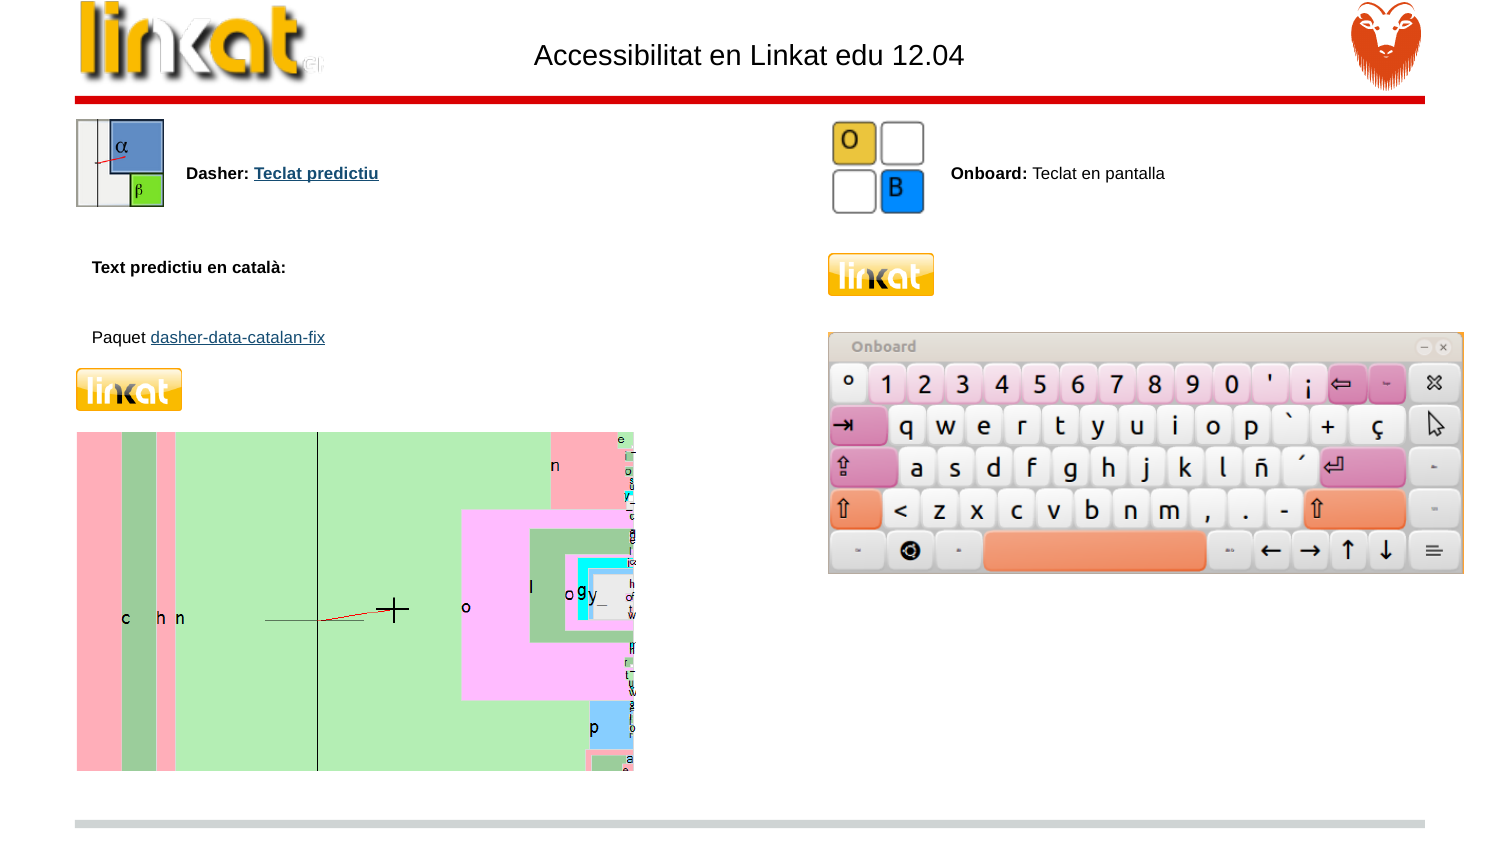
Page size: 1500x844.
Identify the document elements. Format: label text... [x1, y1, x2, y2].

picture [1347, 0, 1425, 93]
picture [828, 332, 1464, 574]
picture [76, 432, 636, 772]
picture [75, 0, 324, 101]
text_box Dasher: Teclat predictiu [170, 130, 550, 196]
picture [828, 253, 934, 296]
picture [76, 119, 164, 207]
picture [76, 368, 182, 411]
picture [828, 119, 929, 217]
text_box Onboard: Teclat en pantalla [935, 130, 1428, 332]
text_box Text predictiu en català: Paquet dasher-data-catalan-fix [76, 229, 554, 305]
